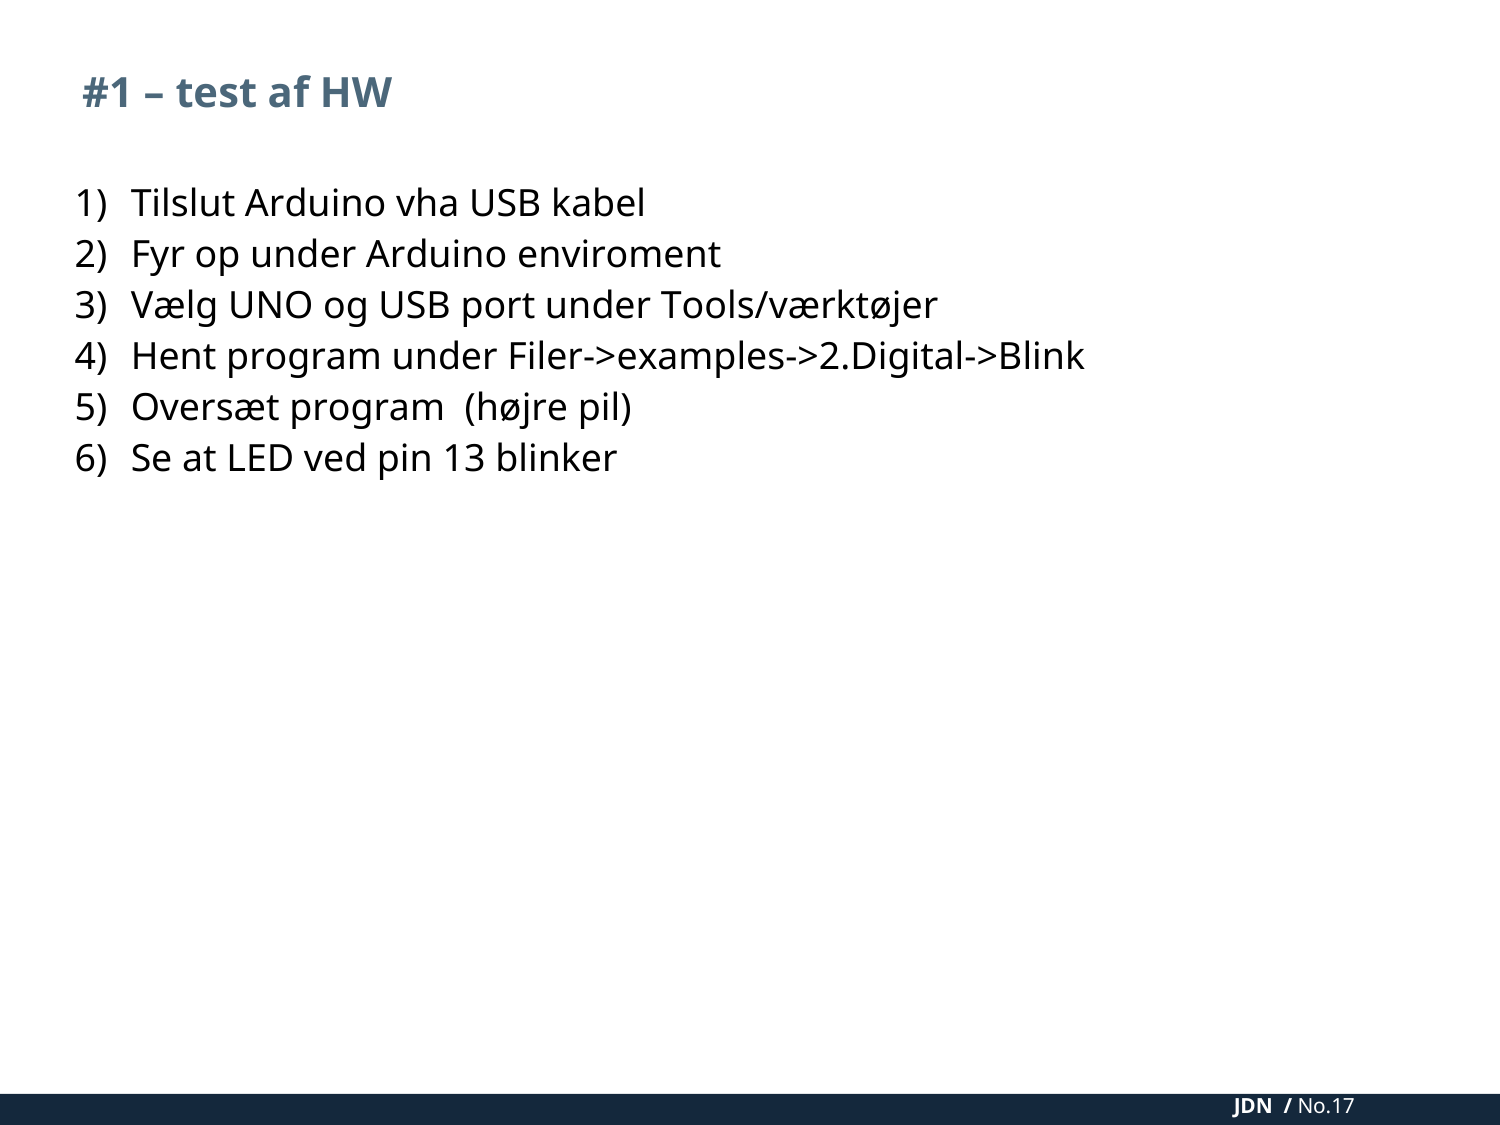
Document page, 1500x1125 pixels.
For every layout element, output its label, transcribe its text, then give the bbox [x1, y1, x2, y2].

list Tilslut Arduino vha USB kabel Fyr op under Arduino enviroment Vælg UNO og USB port under Tools/værktøjer Hent program under Filer->examples->2.Digital->Blink Oversæt program (højre pil) Se at LED ved pin 13 blinker [68, 176, 1462, 1094]
title #1 – test af HW [67, 34, 1416, 148]
